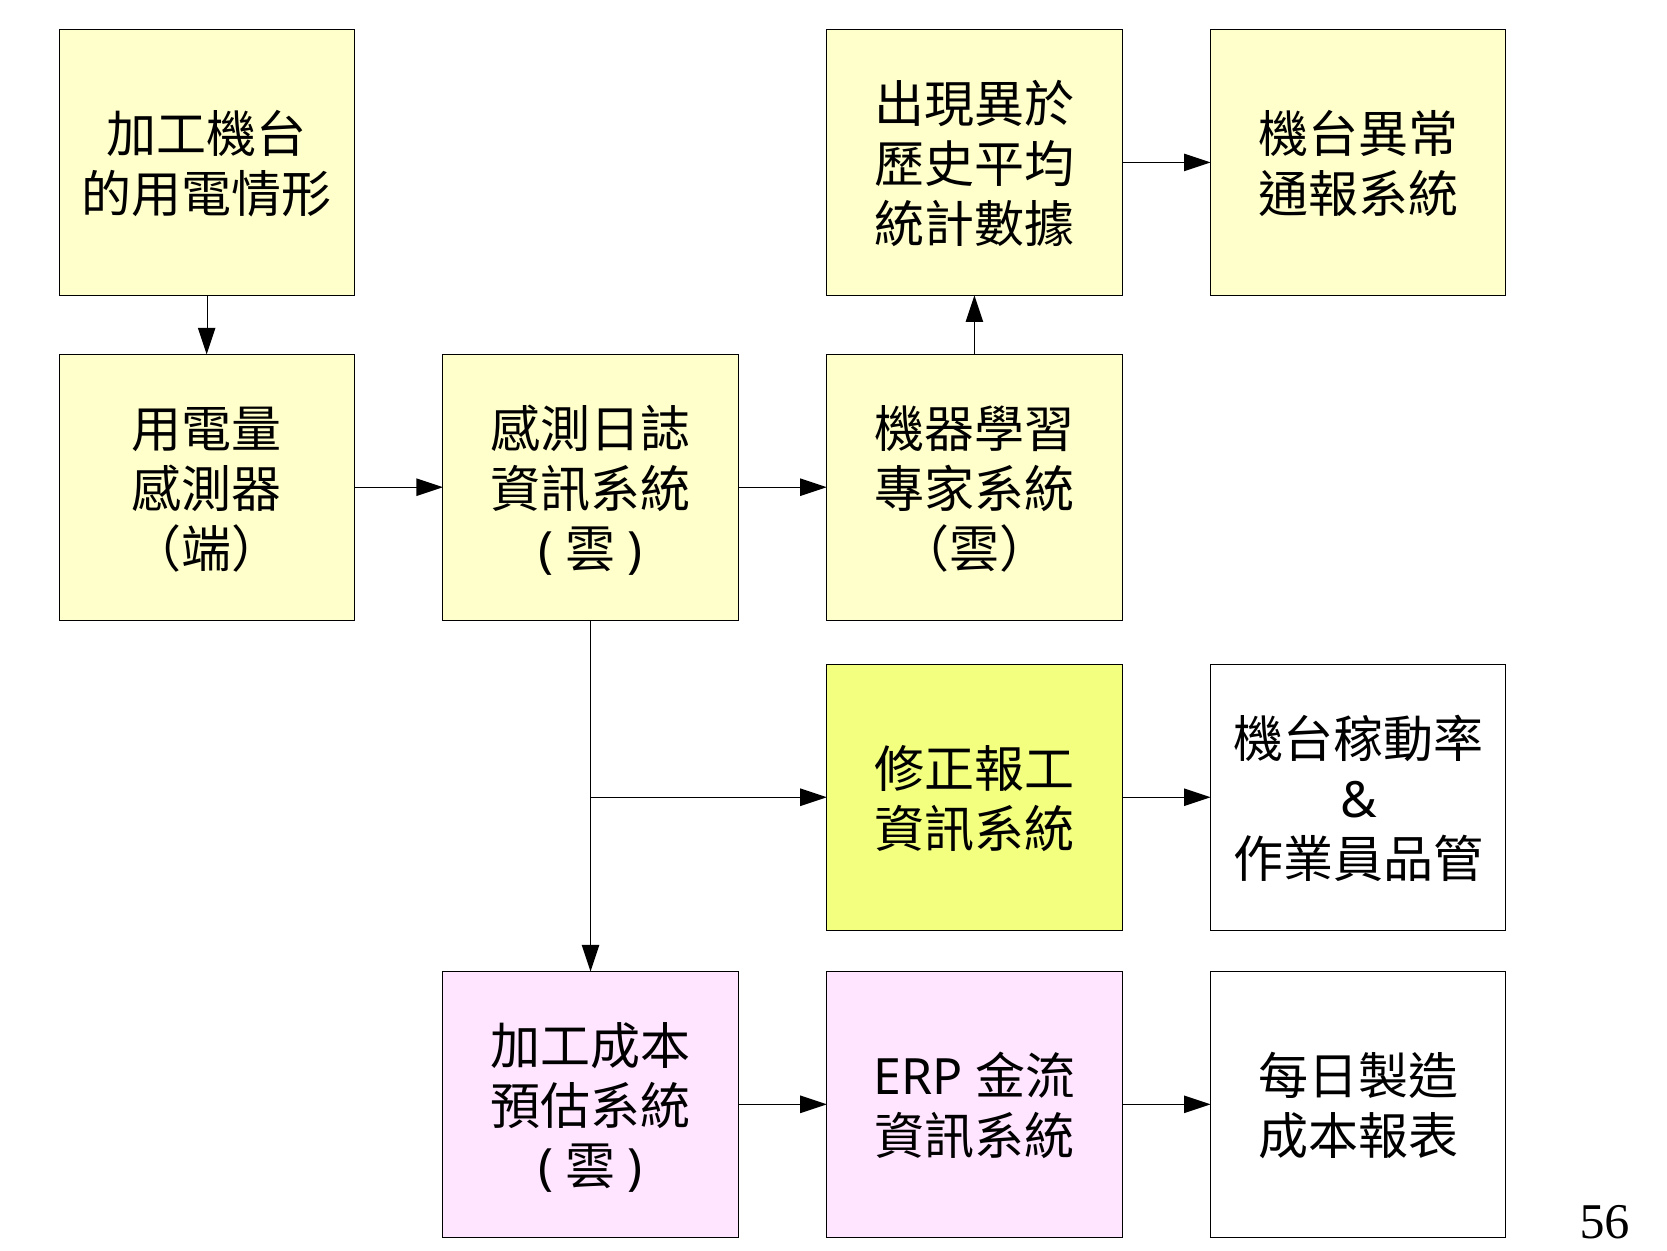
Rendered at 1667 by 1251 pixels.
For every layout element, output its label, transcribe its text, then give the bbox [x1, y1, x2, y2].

text_box 修正報工 資訊系統 [826, 664, 1123, 931]
text_box 出現異於 歷史平均 統計數據 [826, 29, 1123, 296]
text_box 機器學習 專家系統 （雲） [826, 354, 1123, 621]
text_box 加工成本 預估系統 (雲) [442, 971, 739, 1238]
text_box 感測日誌 資訊系統 (雲) [442, 354, 739, 621]
text_box 加工機台 的用電情形 [59, 29, 355, 296]
text_box 機台稼動率 & 作業員品管 [1210, 664, 1506, 931]
text_box 機台異常 通報系統 [1210, 29, 1506, 296]
text_box 用電量 感測器 （端） [59, 354, 355, 621]
text_box ERP金流 資訊系統 [826, 971, 1123, 1238]
text_box 每日製造 成本報表 [1210, 971, 1506, 1238]
